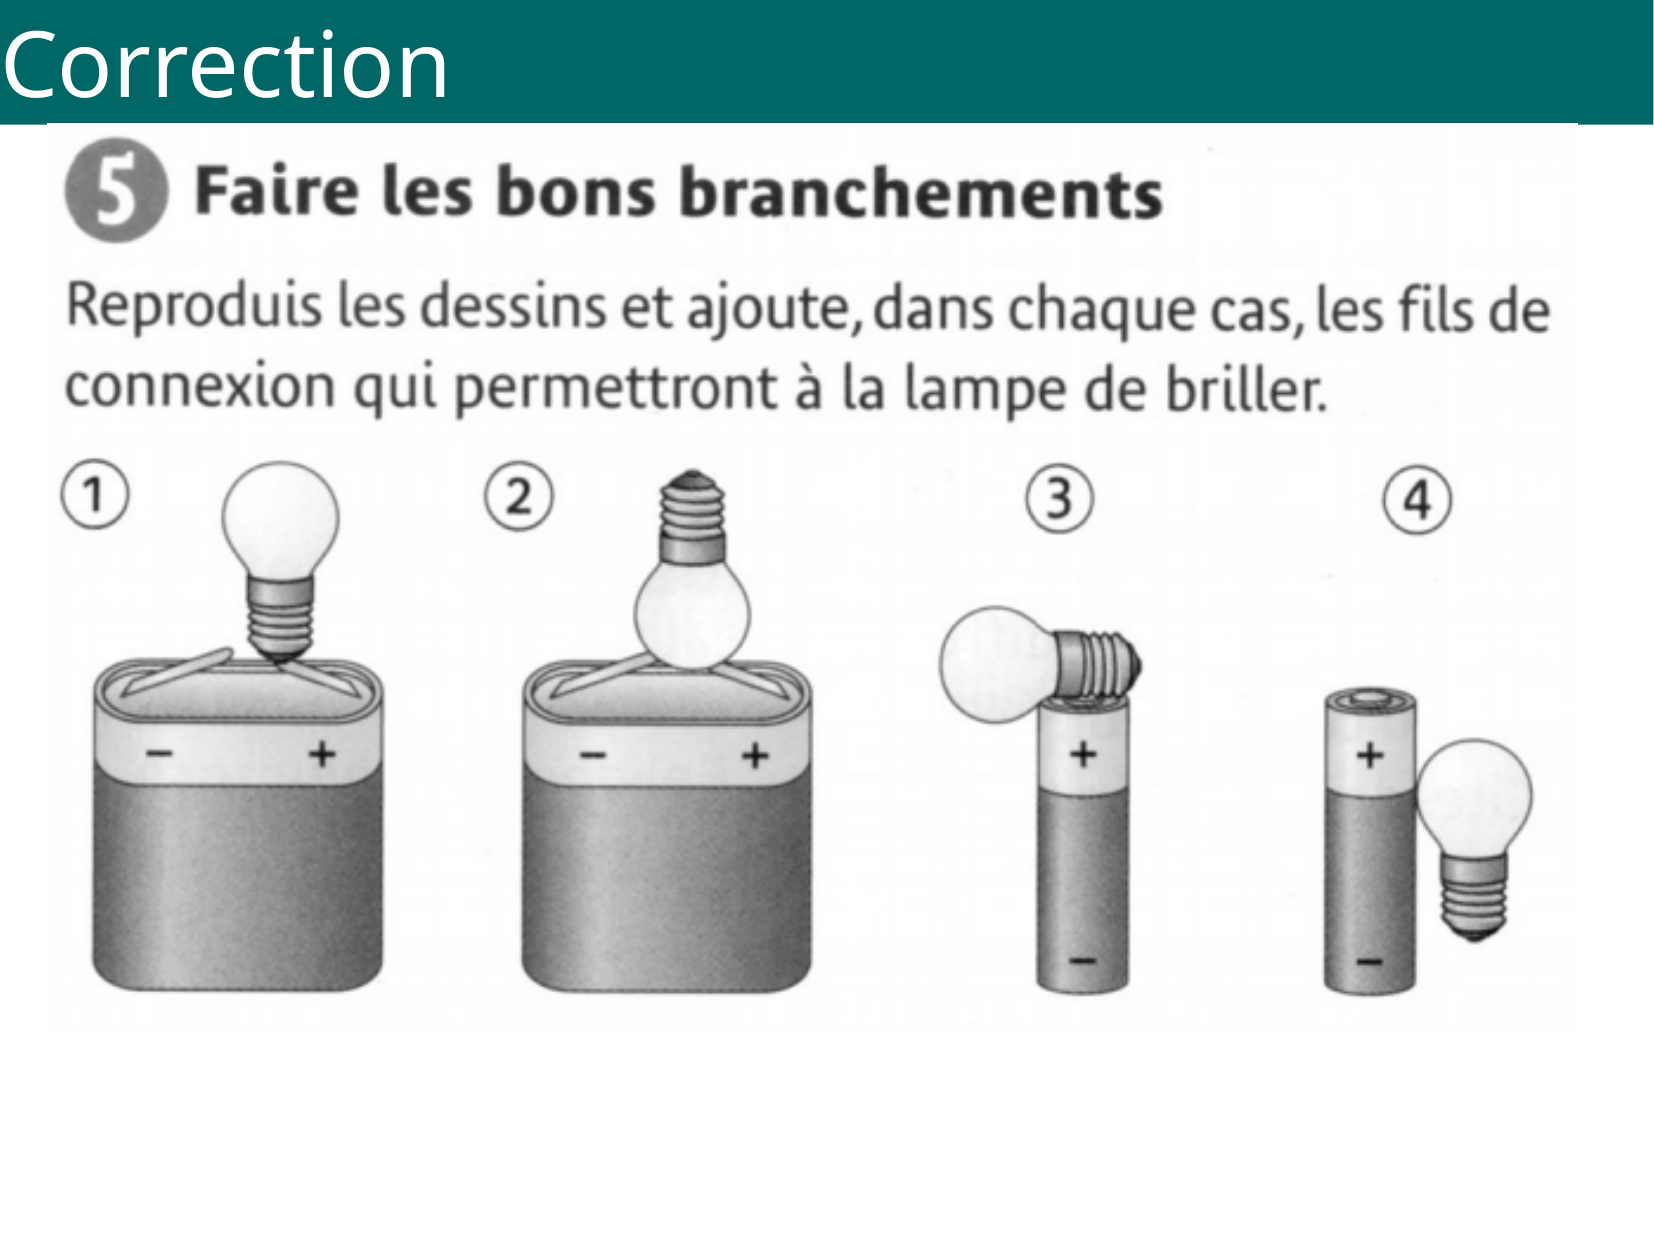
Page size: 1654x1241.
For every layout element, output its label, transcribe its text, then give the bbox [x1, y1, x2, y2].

picture [47, 123, 1578, 1063]
title Correction [0, 8, 1654, 116]
